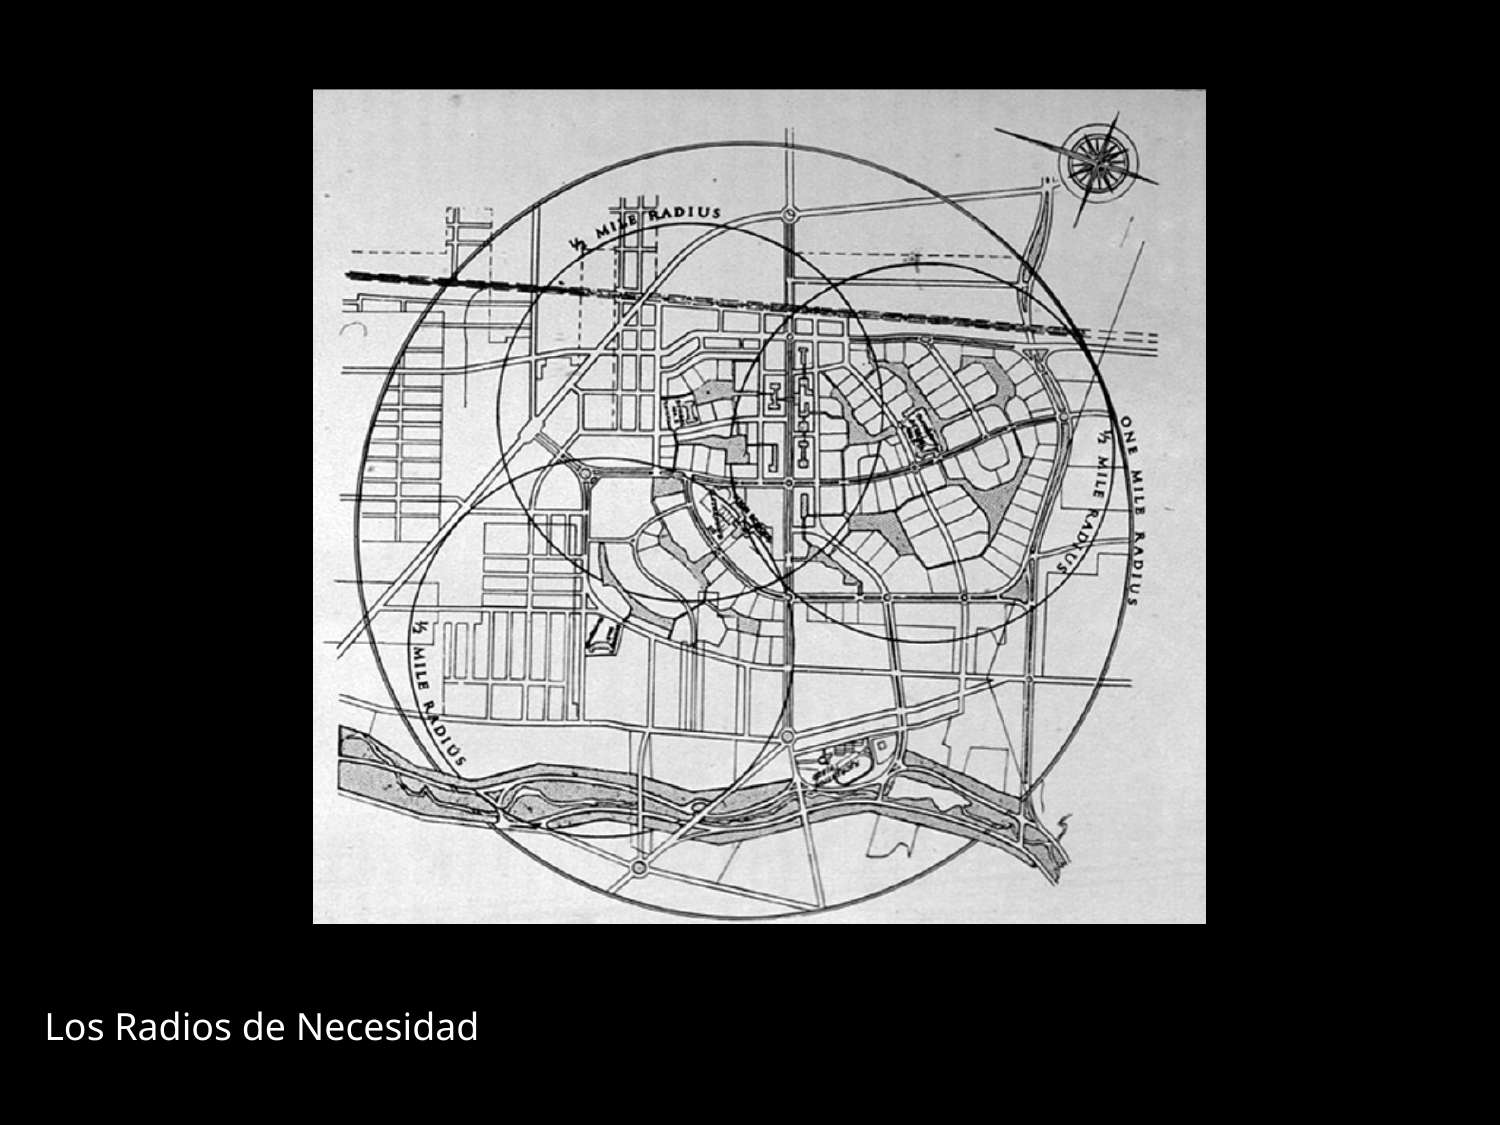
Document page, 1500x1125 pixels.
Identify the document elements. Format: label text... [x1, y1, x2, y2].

text_box Los Radios de Necesidad [29, 995, 975, 1056]
picture [312, 90, 1206, 924]
